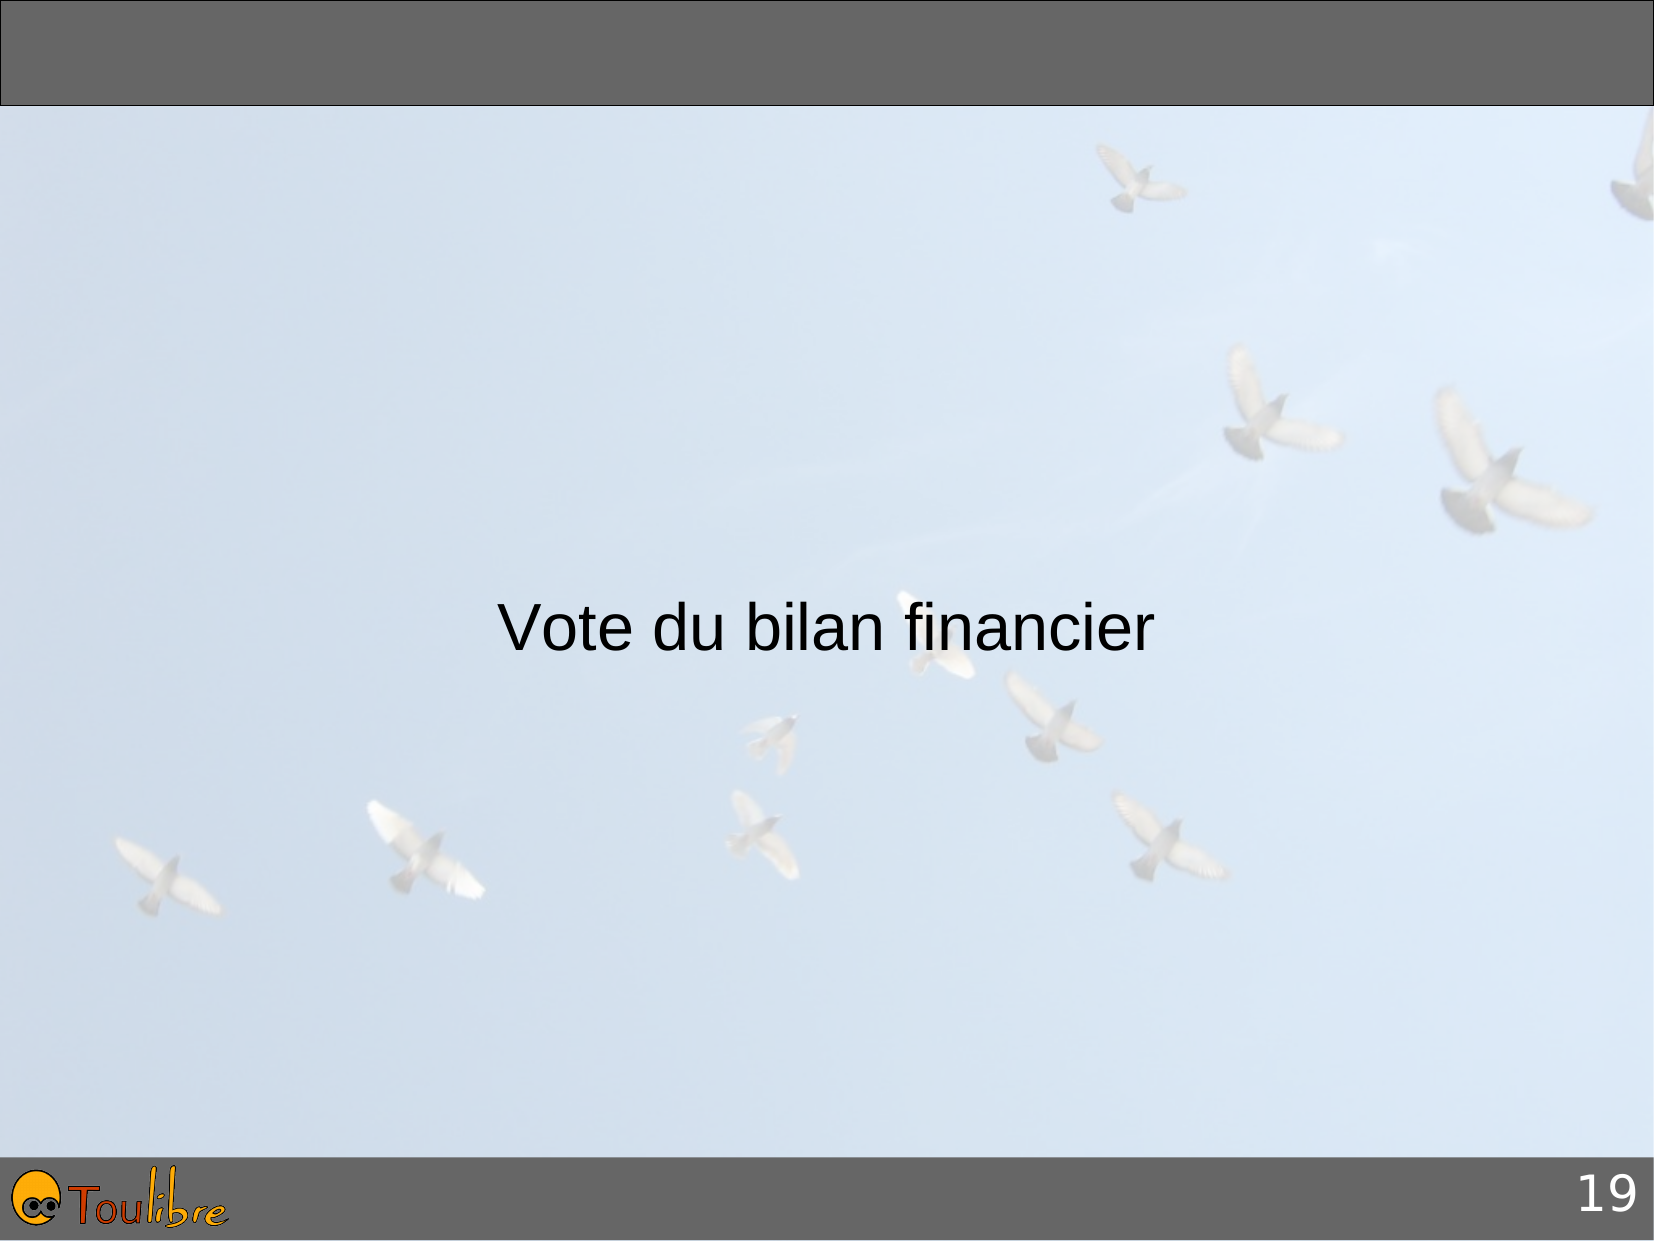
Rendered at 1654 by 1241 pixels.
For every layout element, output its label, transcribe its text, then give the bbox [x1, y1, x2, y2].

picture [11, 1165, 229, 1228]
subtitle Vote du bilan financier [82, 154, 1571, 1102]
